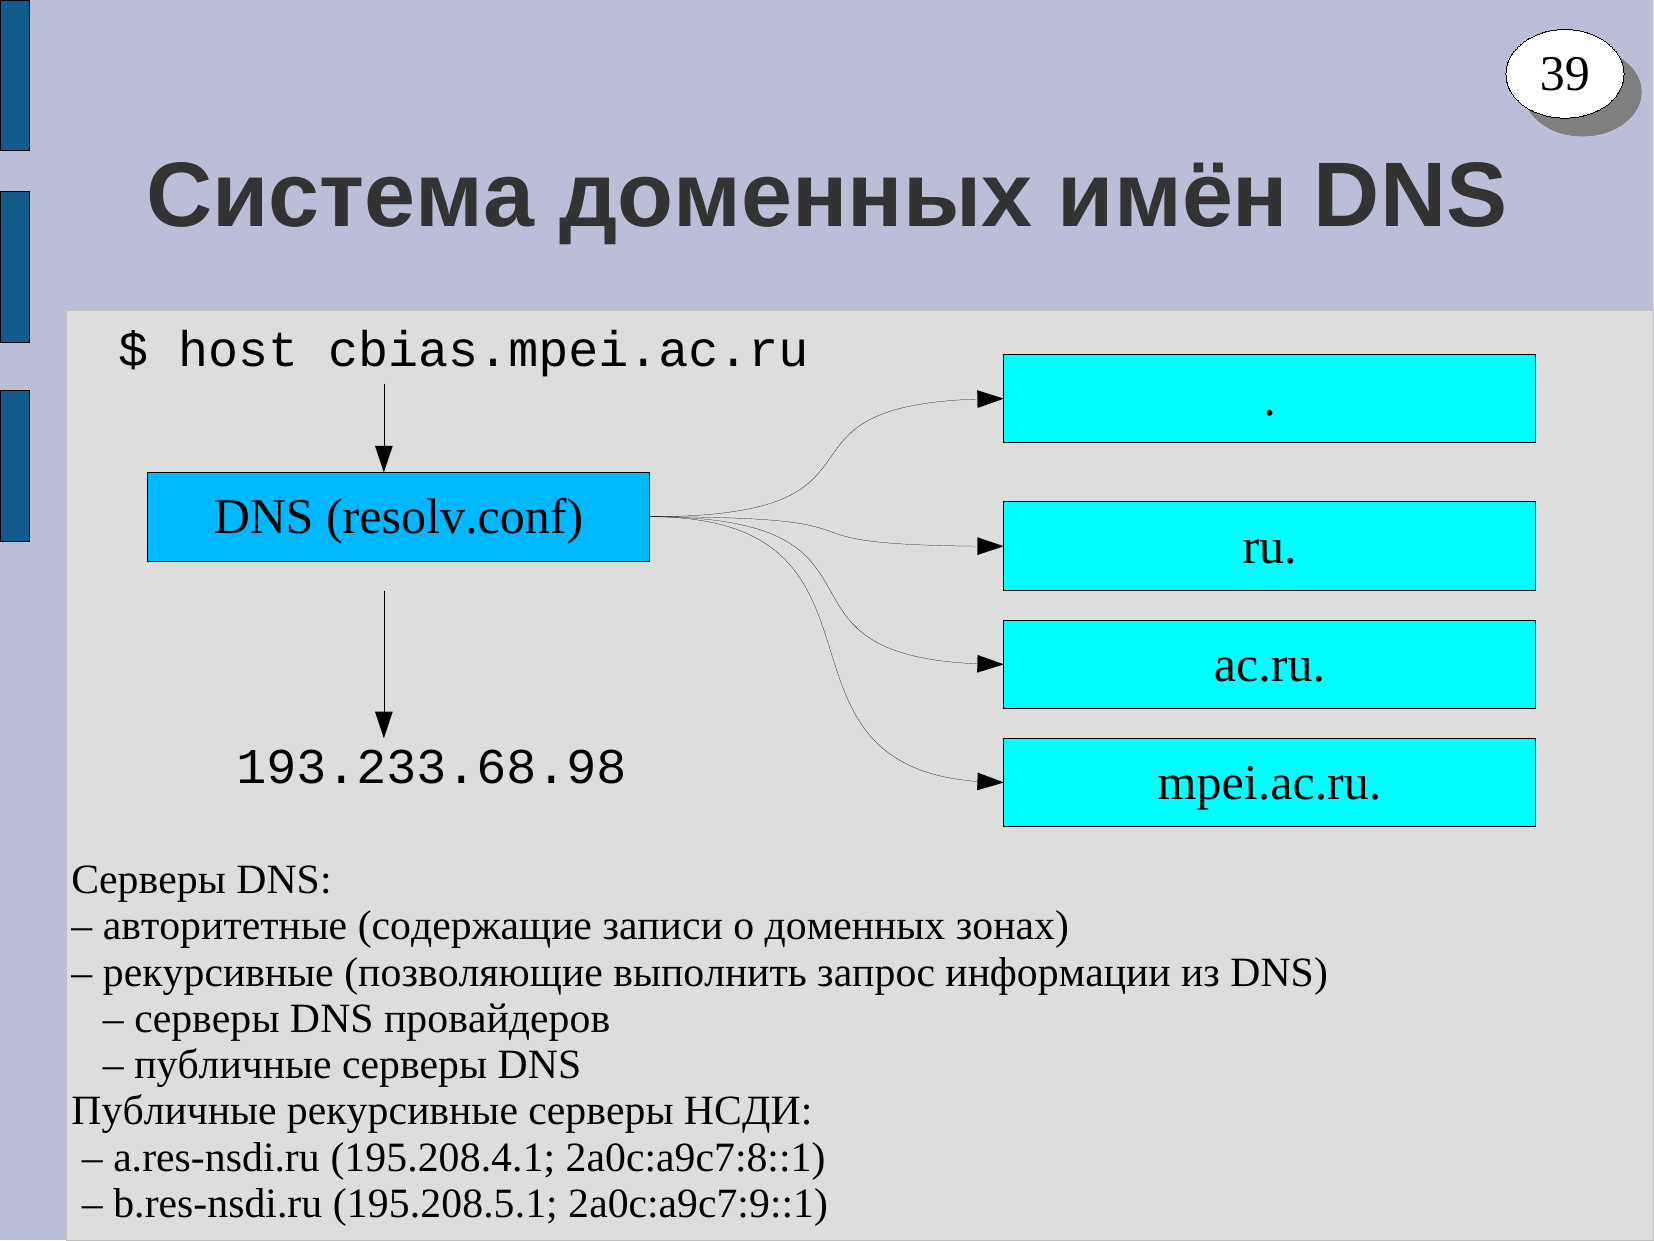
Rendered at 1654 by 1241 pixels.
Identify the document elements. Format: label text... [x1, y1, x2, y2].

text_box $ host cbias.mpei.ac.ru [118, 324, 839, 382]
text_box 193.233.68.98 [236, 741, 627, 799]
text_box . [1003, 354, 1536, 443]
text_box Серверы DNS: – авторитетные (содержащие записи о доменных зонах) – рекурсивные (позволяющие выполнить запрос информации из DNS) – серверы DNS провайдеров – публичные серверы DNS Публичные рекурсивные серверы НСДИ: – a.res-nsdi.ru (195.208.4.1; 2a0c:a9c7:8::1) – b.res-nsdi.ru (195.208.5.1; 2a0c:a9c7:9::1) [71, 856, 1329, 1227]
title Система доменных имён DNS [121, 91, 1534, 299]
text_box ru. [1003, 501, 1536, 591]
text_box mpei.ac.ru. [1003, 738, 1536, 827]
text_box DNS (resolv.conf) [147, 472, 650, 562]
text_box ac.ru. [1003, 620, 1536, 709]
text_box 39 [1505, 29, 1625, 119]
